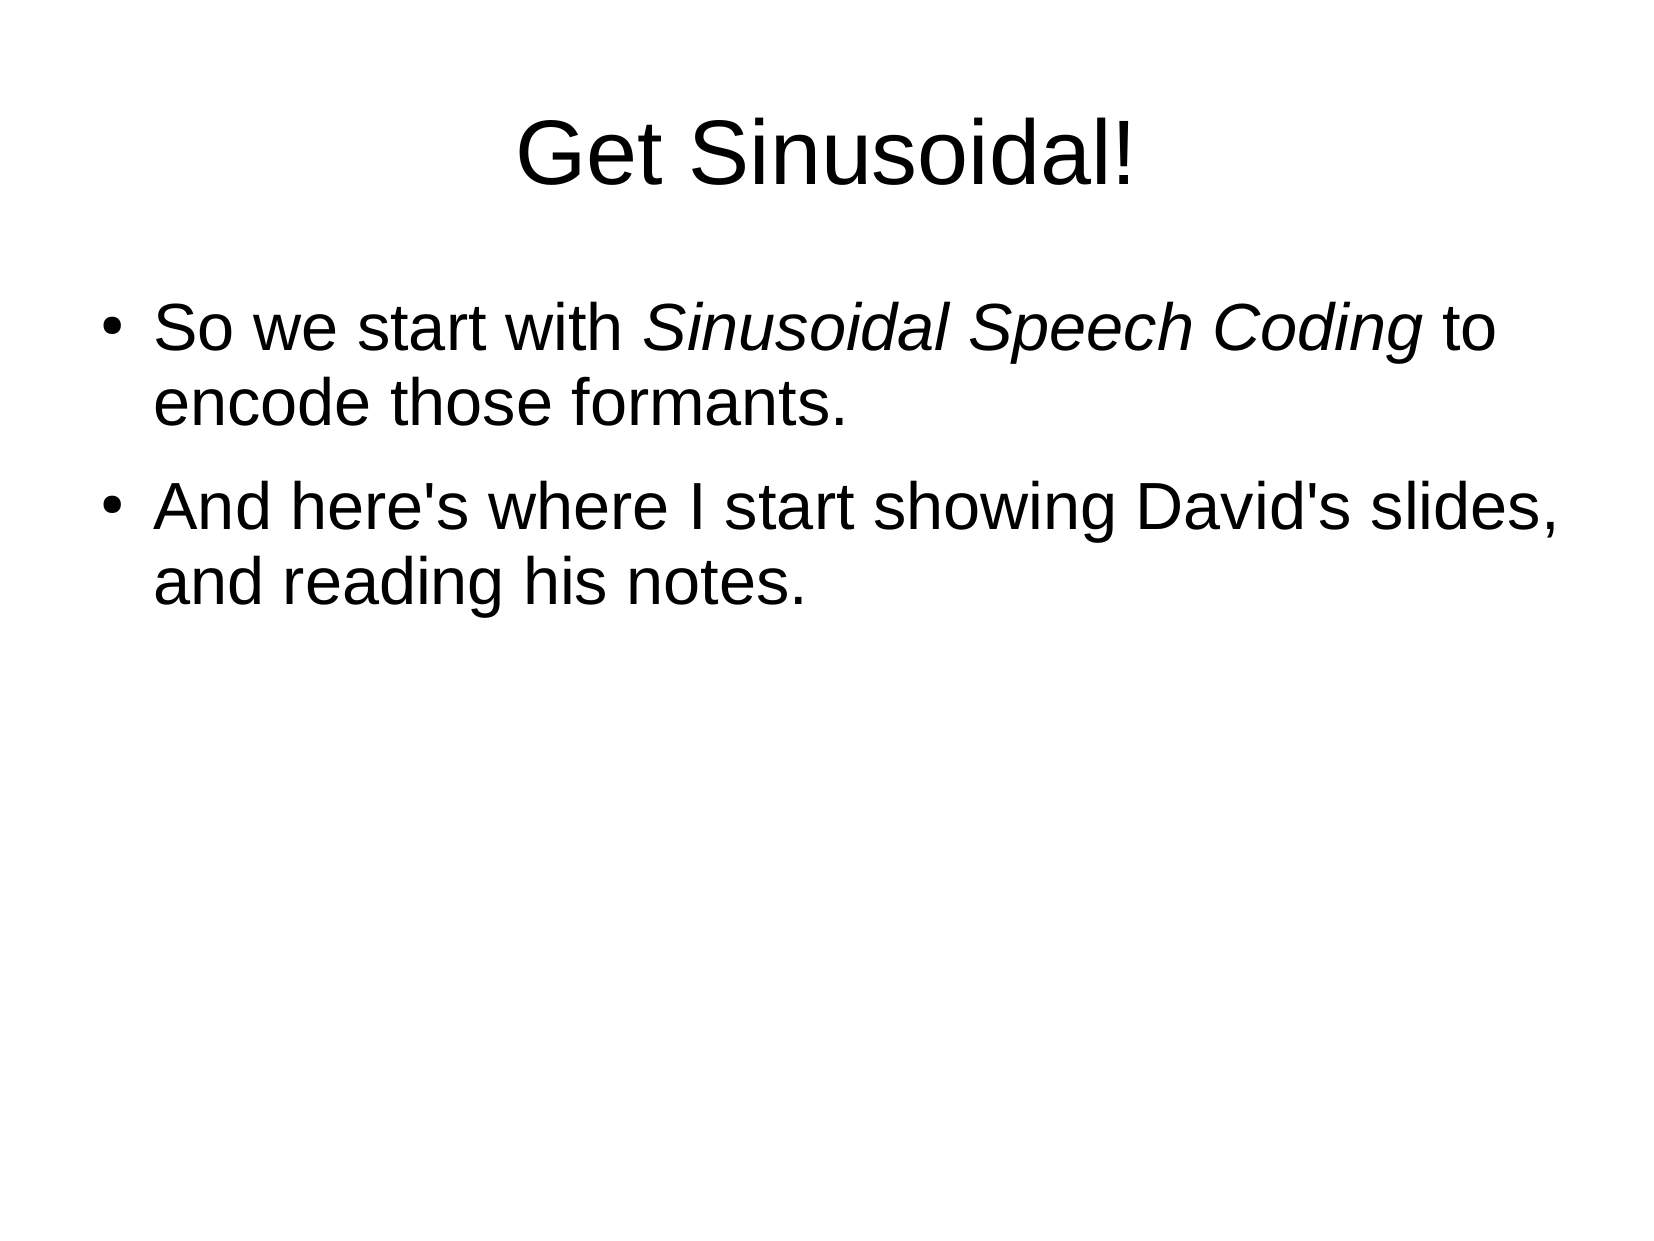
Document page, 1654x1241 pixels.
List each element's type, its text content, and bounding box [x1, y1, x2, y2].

title Get Sinusoidal! [82, 56, 1571, 250]
list So we start with Sinusoidal Speech Coding to encode those formants. And here's where I start showing David's slides, and reading his notes. [82, 290, 1571, 1109]
